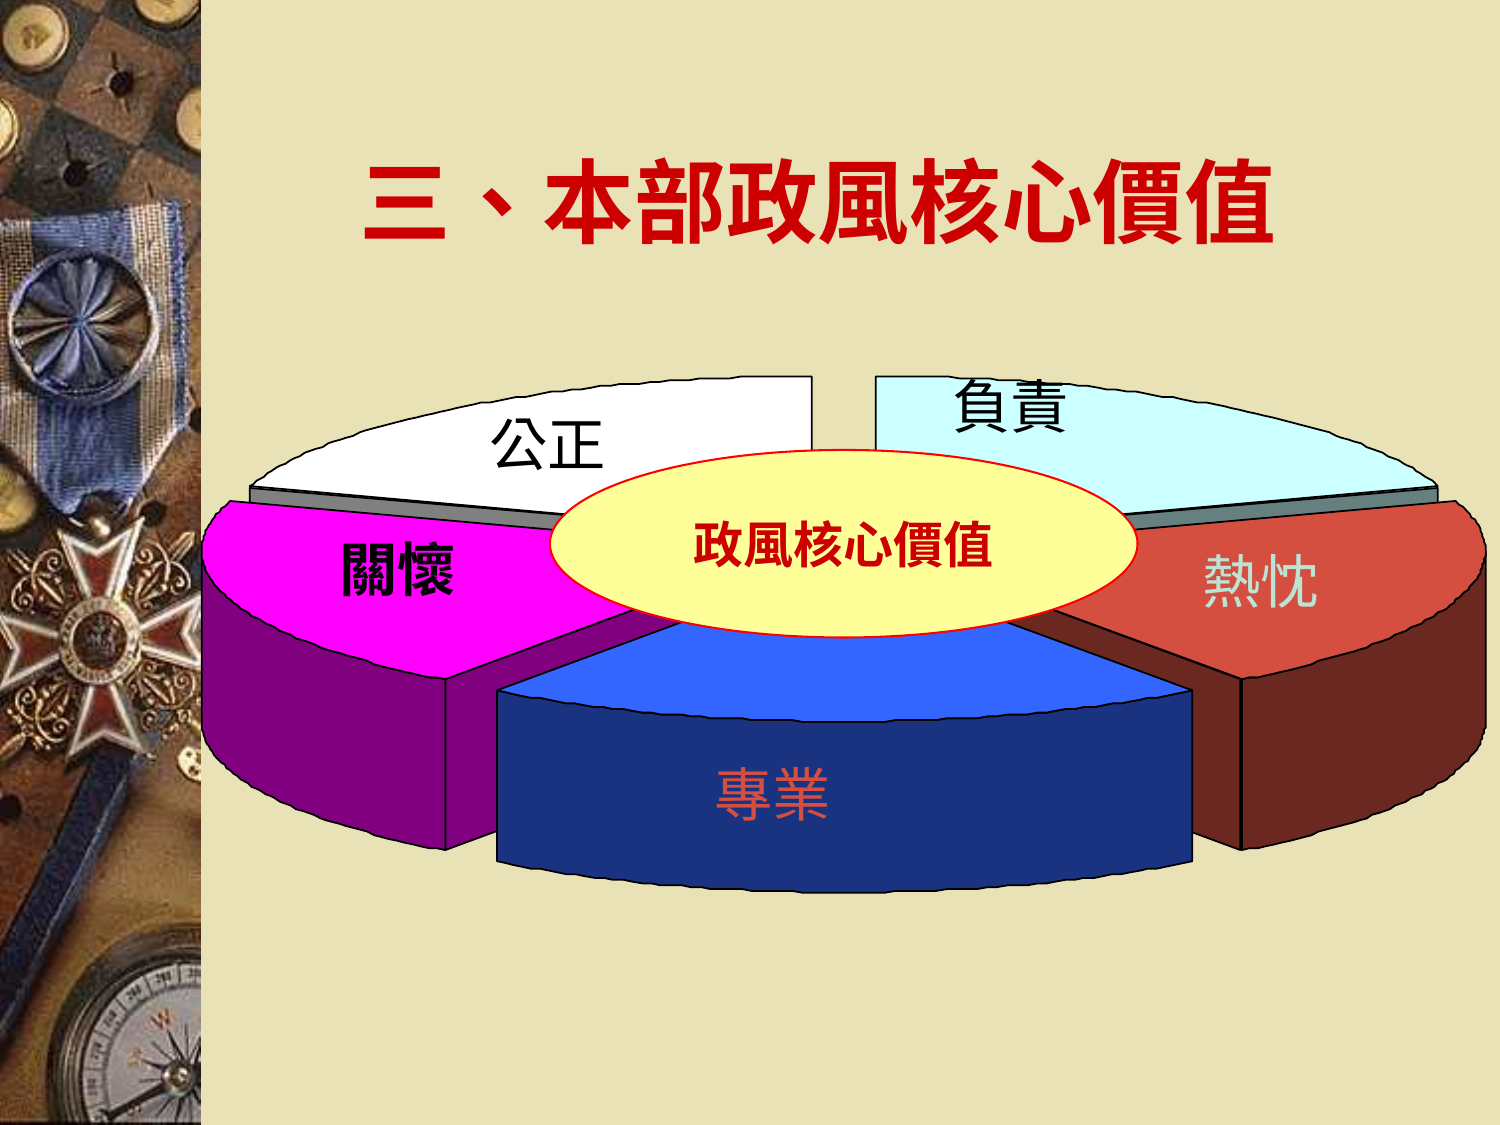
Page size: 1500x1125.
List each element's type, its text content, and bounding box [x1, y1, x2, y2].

chart [187, 149, 1500, 1075]
picture [0, 0, 201, 1125]
text_box 關懷 [324, 525, 501, 611]
text_box 三、本部政風核心價值 [276, 137, 1300, 263]
text_box 專業 [699, 750, 963, 836]
text_box 政風核心價值 [549, 449, 1138, 638]
text_box 熱忱 [1187, 537, 1351, 623]
text_box 負責 [937, 362, 1213, 448]
text_box 公正 [474, 399, 701, 486]
